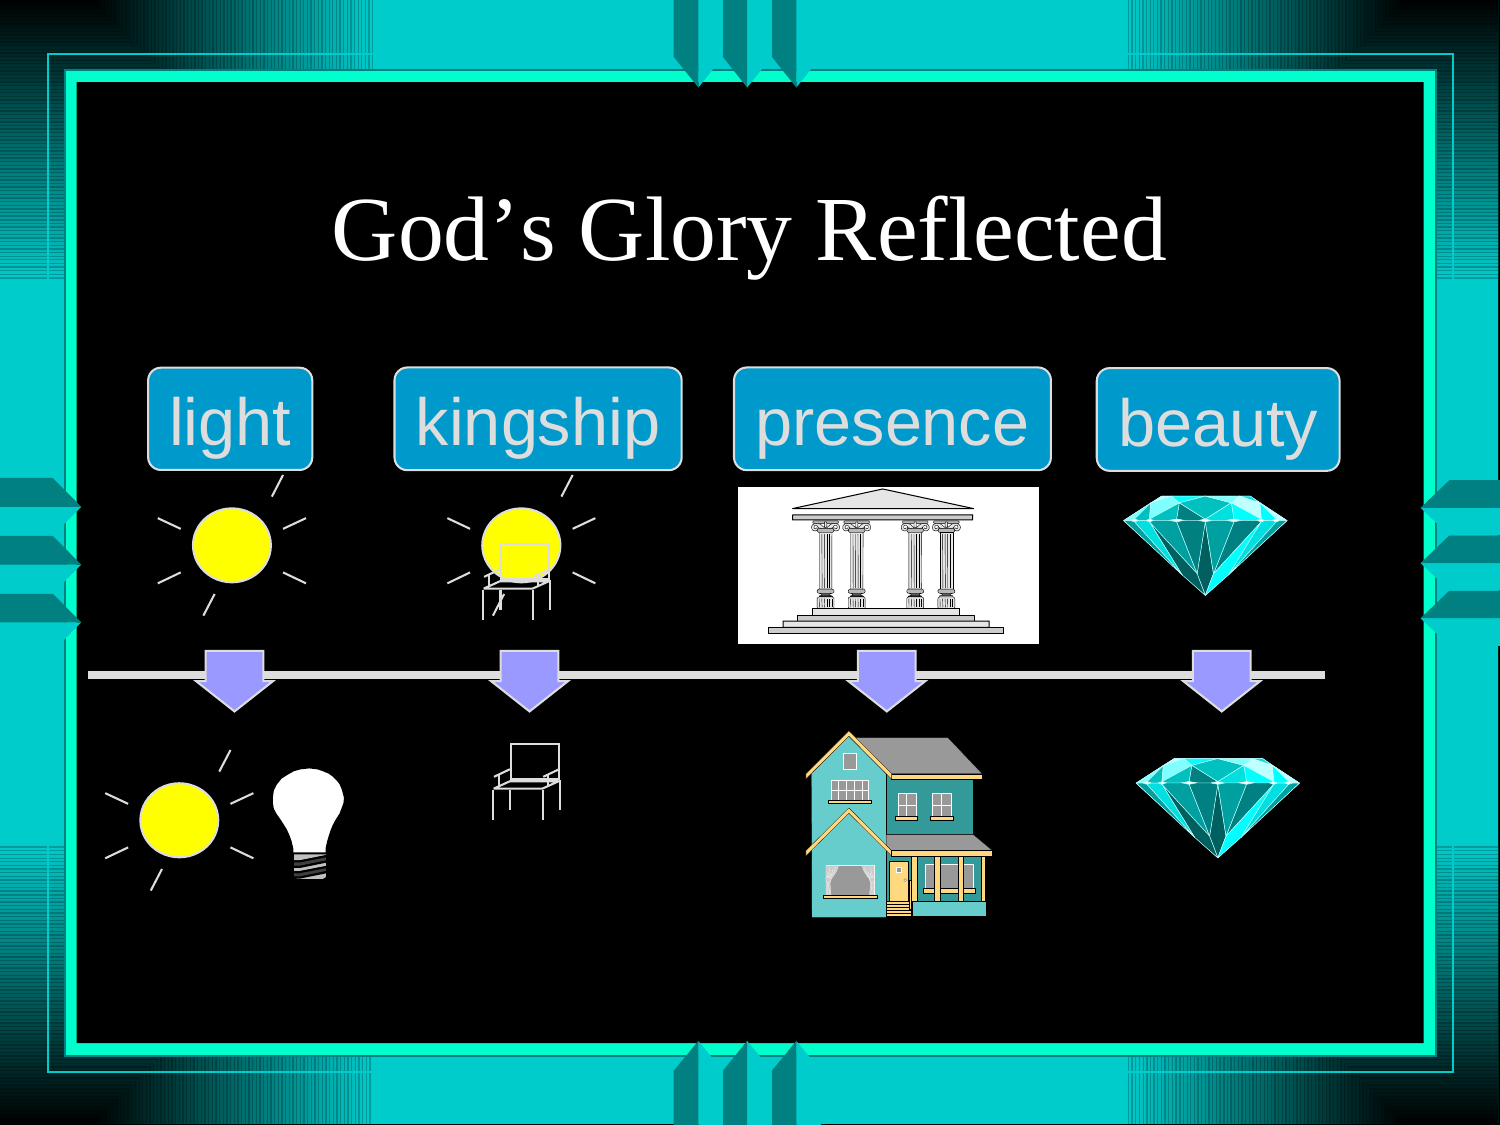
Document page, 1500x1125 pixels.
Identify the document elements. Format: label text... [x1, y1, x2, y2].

chart [1123, 495, 1288, 596]
text_box [491, 650, 568, 712]
chart [1135, 758, 1300, 859]
text_box [848, 650, 926, 712]
text_box [539, 572, 548, 578]
text_box kingship [394, 367, 682, 471]
text_box [482, 508, 561, 571]
picture [805, 730, 993, 918]
picture [766, 488, 1006, 635]
text_box [196, 650, 273, 712]
text_box presence [733, 367, 1051, 471]
text_box light [148, 367, 313, 470]
text_box [271, 767, 346, 882]
text_box [502, 545, 548, 578]
title God’s Glory Reflected [112, 99, 1388, 288]
text_box [140, 783, 219, 858]
text_box [1183, 650, 1261, 712]
text_box beauty [1096, 368, 1340, 471]
text_box [738, 487, 1039, 644]
text_box [192, 508, 271, 583]
